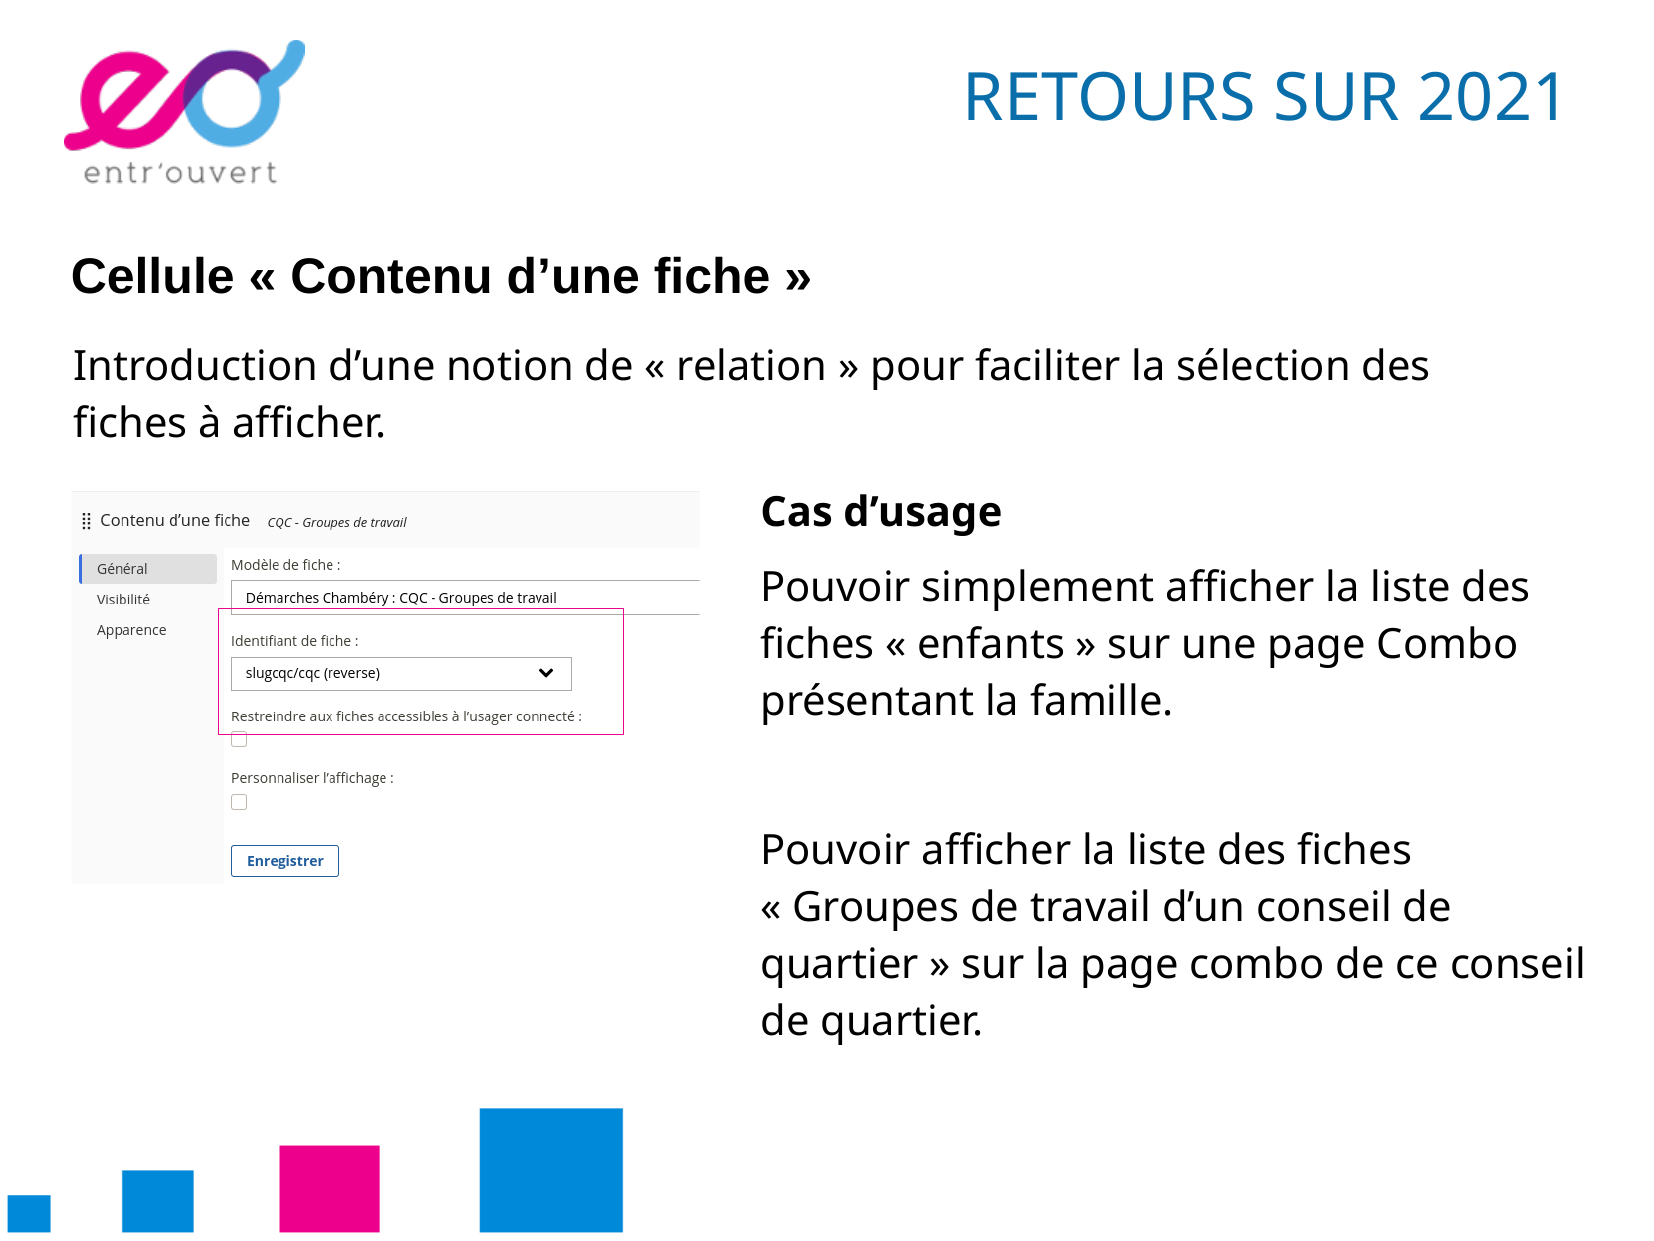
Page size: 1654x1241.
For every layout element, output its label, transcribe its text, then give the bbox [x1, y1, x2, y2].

title retours sur 2021 [354, 49, 1571, 257]
picture [64, 40, 305, 184]
picture [71, 491, 700, 884]
text_box Cas d’usage Pouvoir simplement afficher la liste des fiches « enfants » sur une page Combo présentant la famille. Pouvoir afficher la liste des fiches « Groupes de travail d’un conseil de quartier » sur la page combo de ce conseil de quartier. [760, 481, 1608, 1003]
text_box Cellule « Contenu d’une fiche » [70, 248, 1548, 355]
text_box Introduction d’une notion de « relation » pour faciliter la sélection des fiches à afficher. [73, 335, 1547, 507]
picture [5, 1106, 626, 1235]
